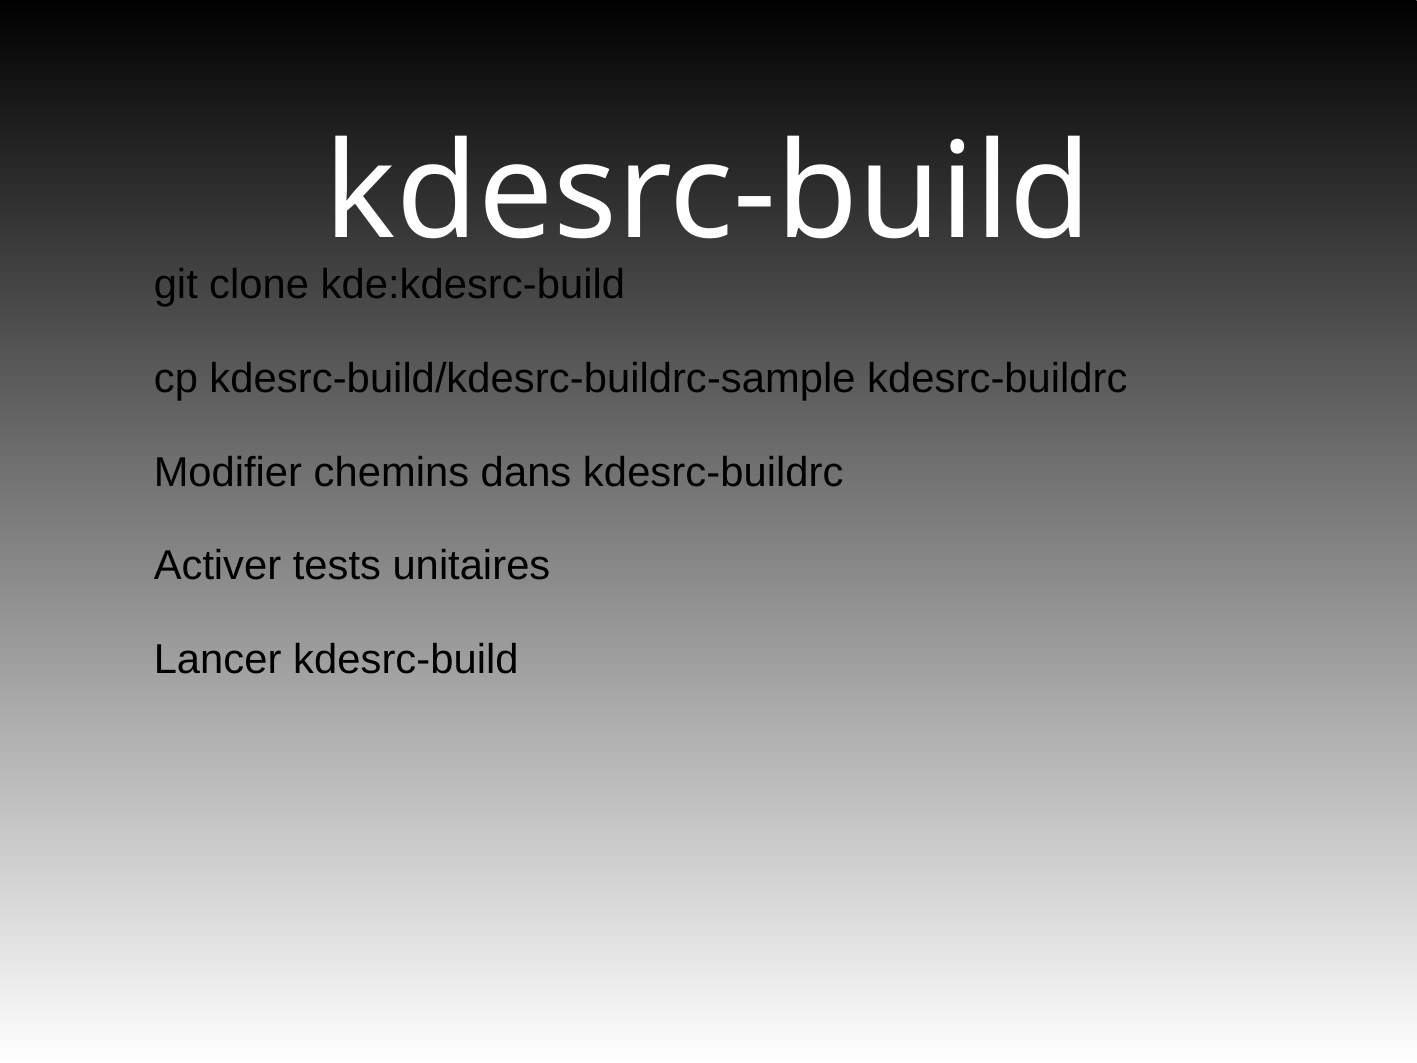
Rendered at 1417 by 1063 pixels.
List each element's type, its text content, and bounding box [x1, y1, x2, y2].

title kdesrc-build [70, 51, 1346, 222]
list git clone kde:kdesrc-build cp kdesrc-build/kdesrc-buildrc-sample kdesrc-buildrc Modifier chemins dans kdesrc-buildrc Activer tests unitaires Lancer kdesrc-build [138, 253, 1273, 902]
